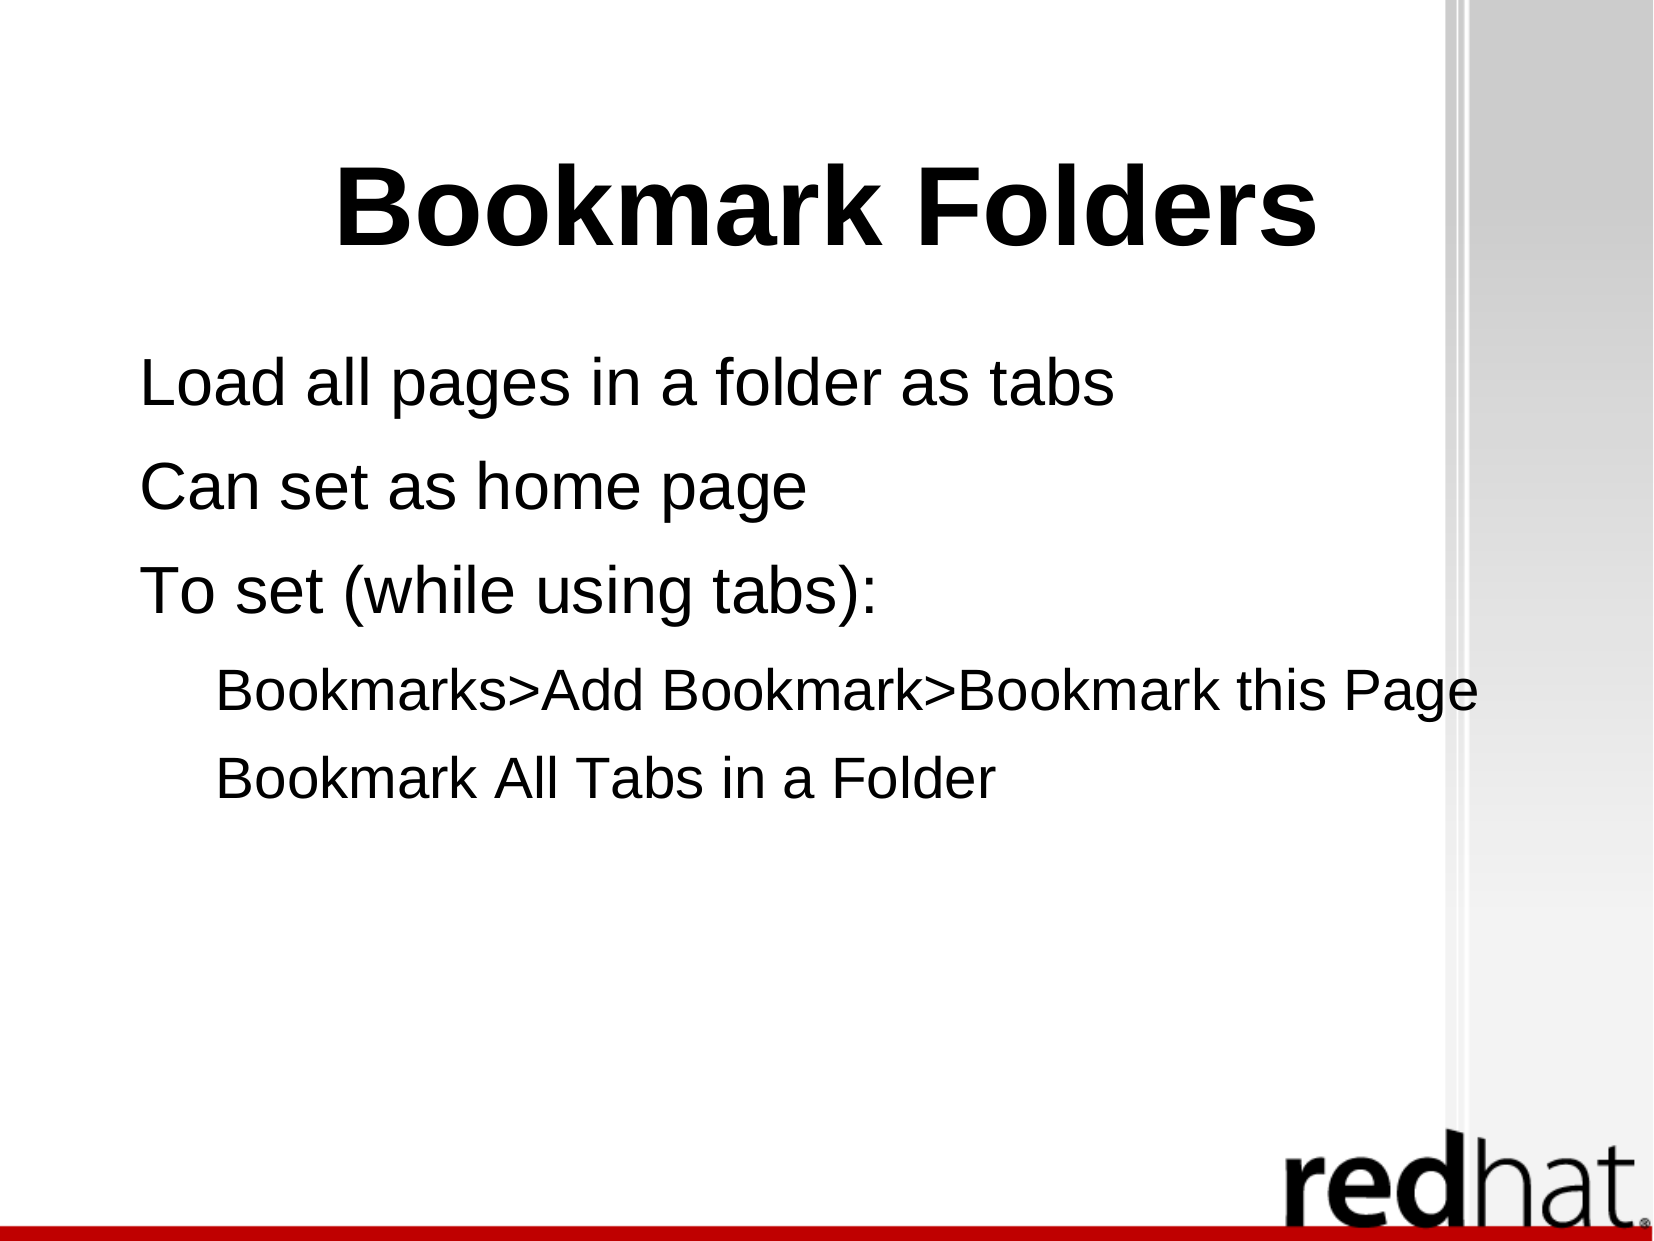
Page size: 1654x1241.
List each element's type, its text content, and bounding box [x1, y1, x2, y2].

picture [0, 0, 1654, 1241]
title Bookmark Folders [121, 102, 1533, 311]
list Load all pages in a folder as tabs Can set as home page To set (while using tabs): Bookmarks>Add Bookmark>Bookmark this Page Bookmark All Tabs in a Folder [121, 344, 1533, 1127]
